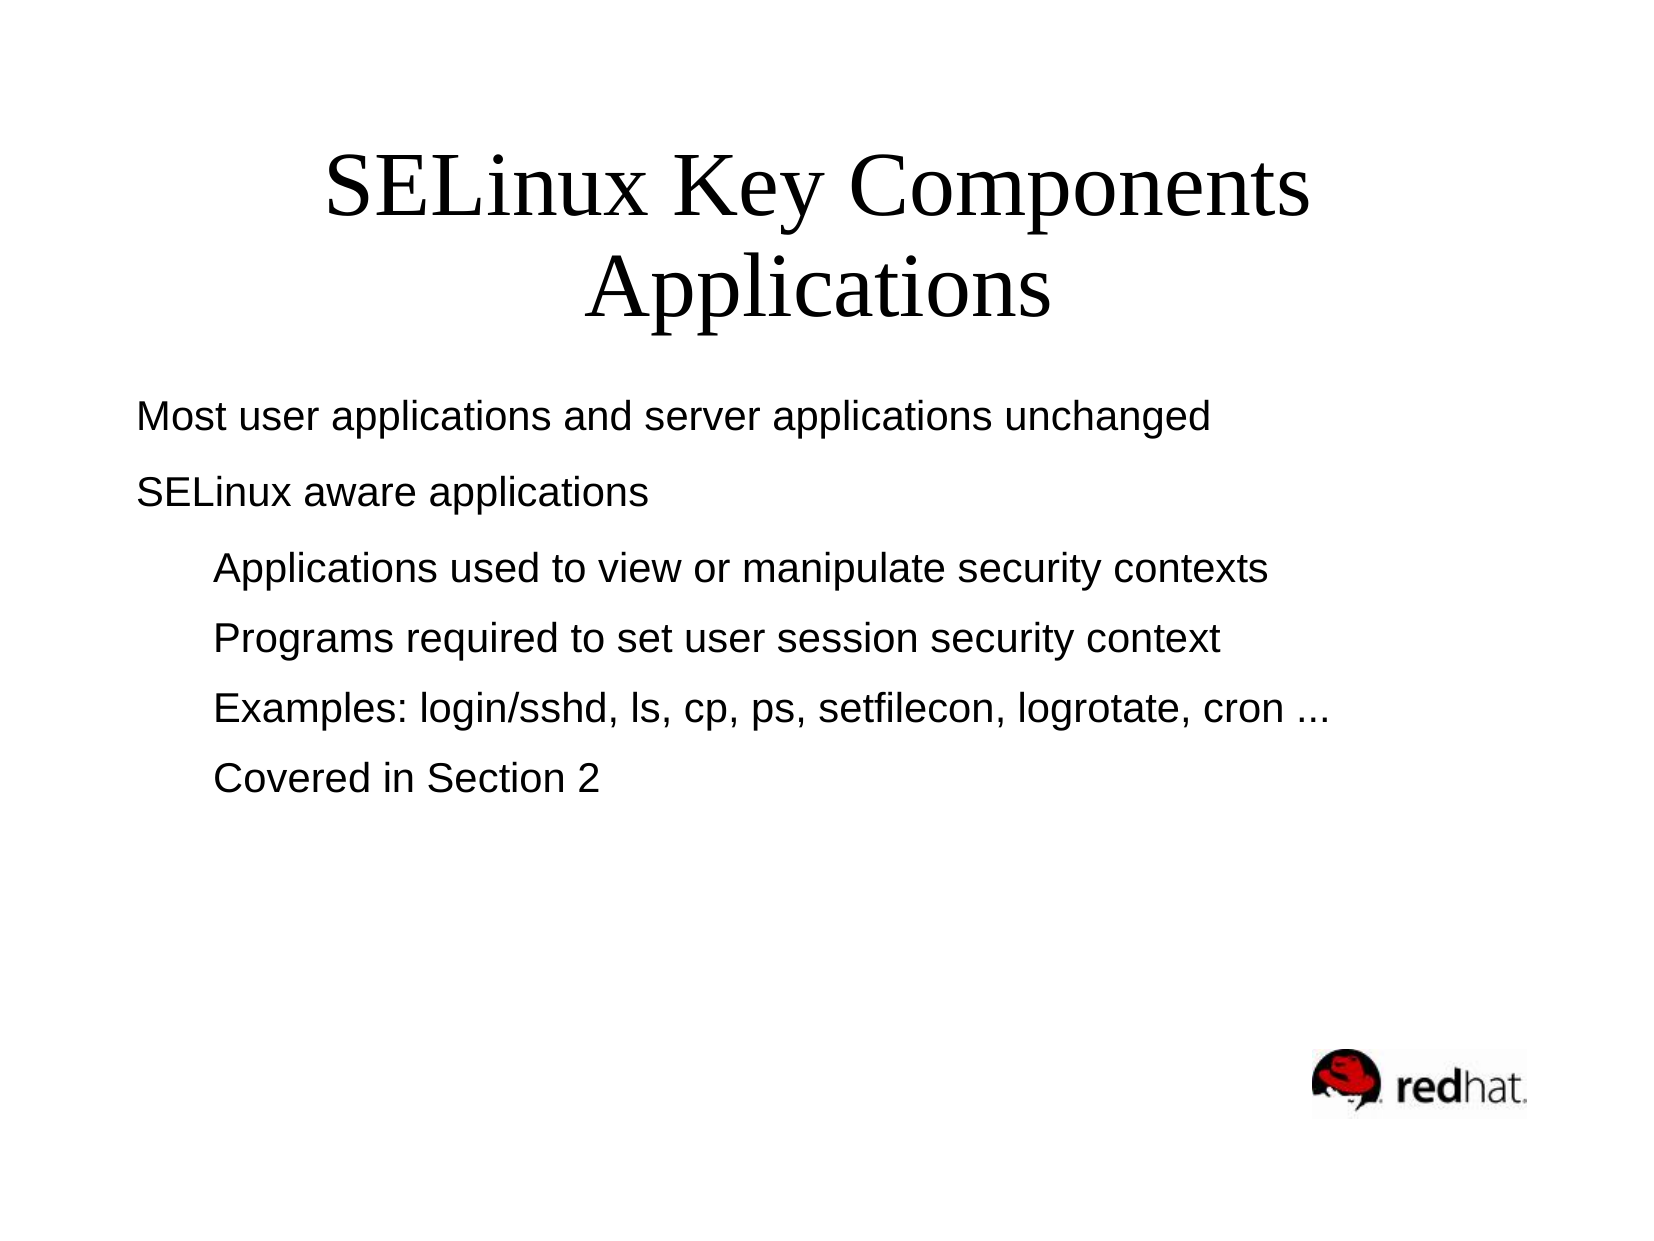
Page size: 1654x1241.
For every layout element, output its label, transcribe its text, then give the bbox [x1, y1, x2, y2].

title SELinux Key Components Applications [112, 133, 1525, 337]
list Most user applications and server applications unchanged SELinux aware applications Applications used to view or manipulate security contexts Programs required to set user session security context Examples: login/sshd, ls, cp, ps, setfilecon, logrotate, cron ... Covered in Section 2 [118, 392, 1531, 1241]
